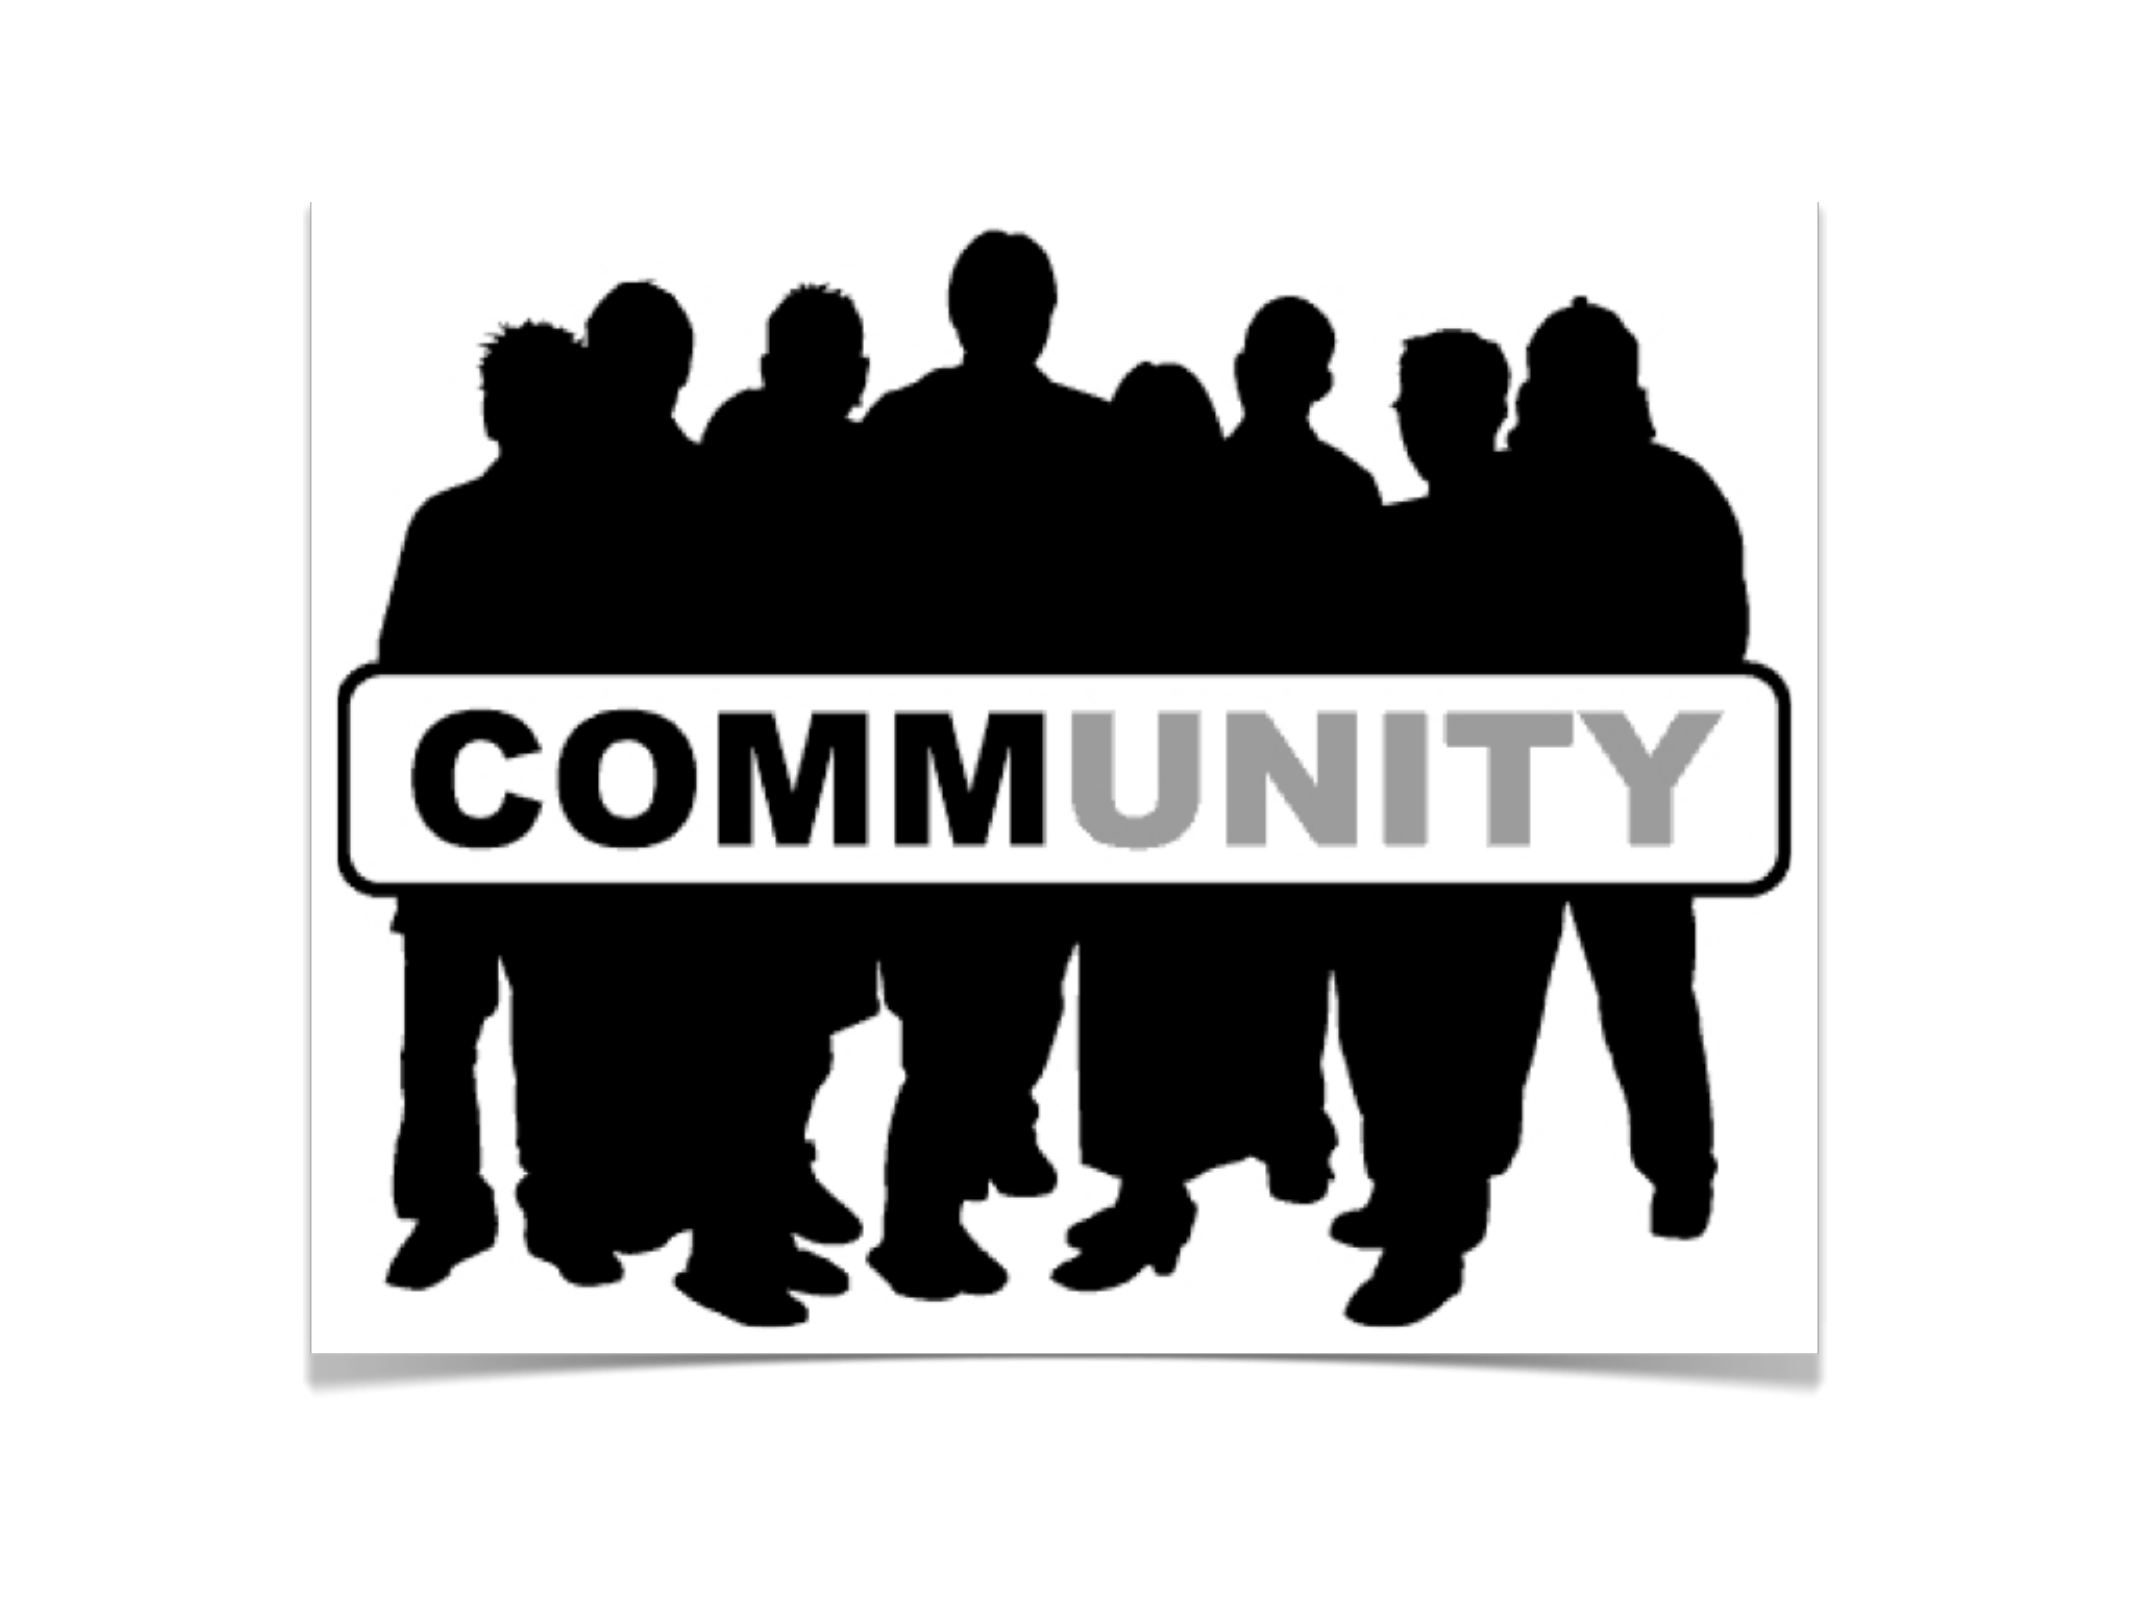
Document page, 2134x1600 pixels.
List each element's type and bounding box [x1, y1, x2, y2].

picture [303, 202, 1827, 1398]
